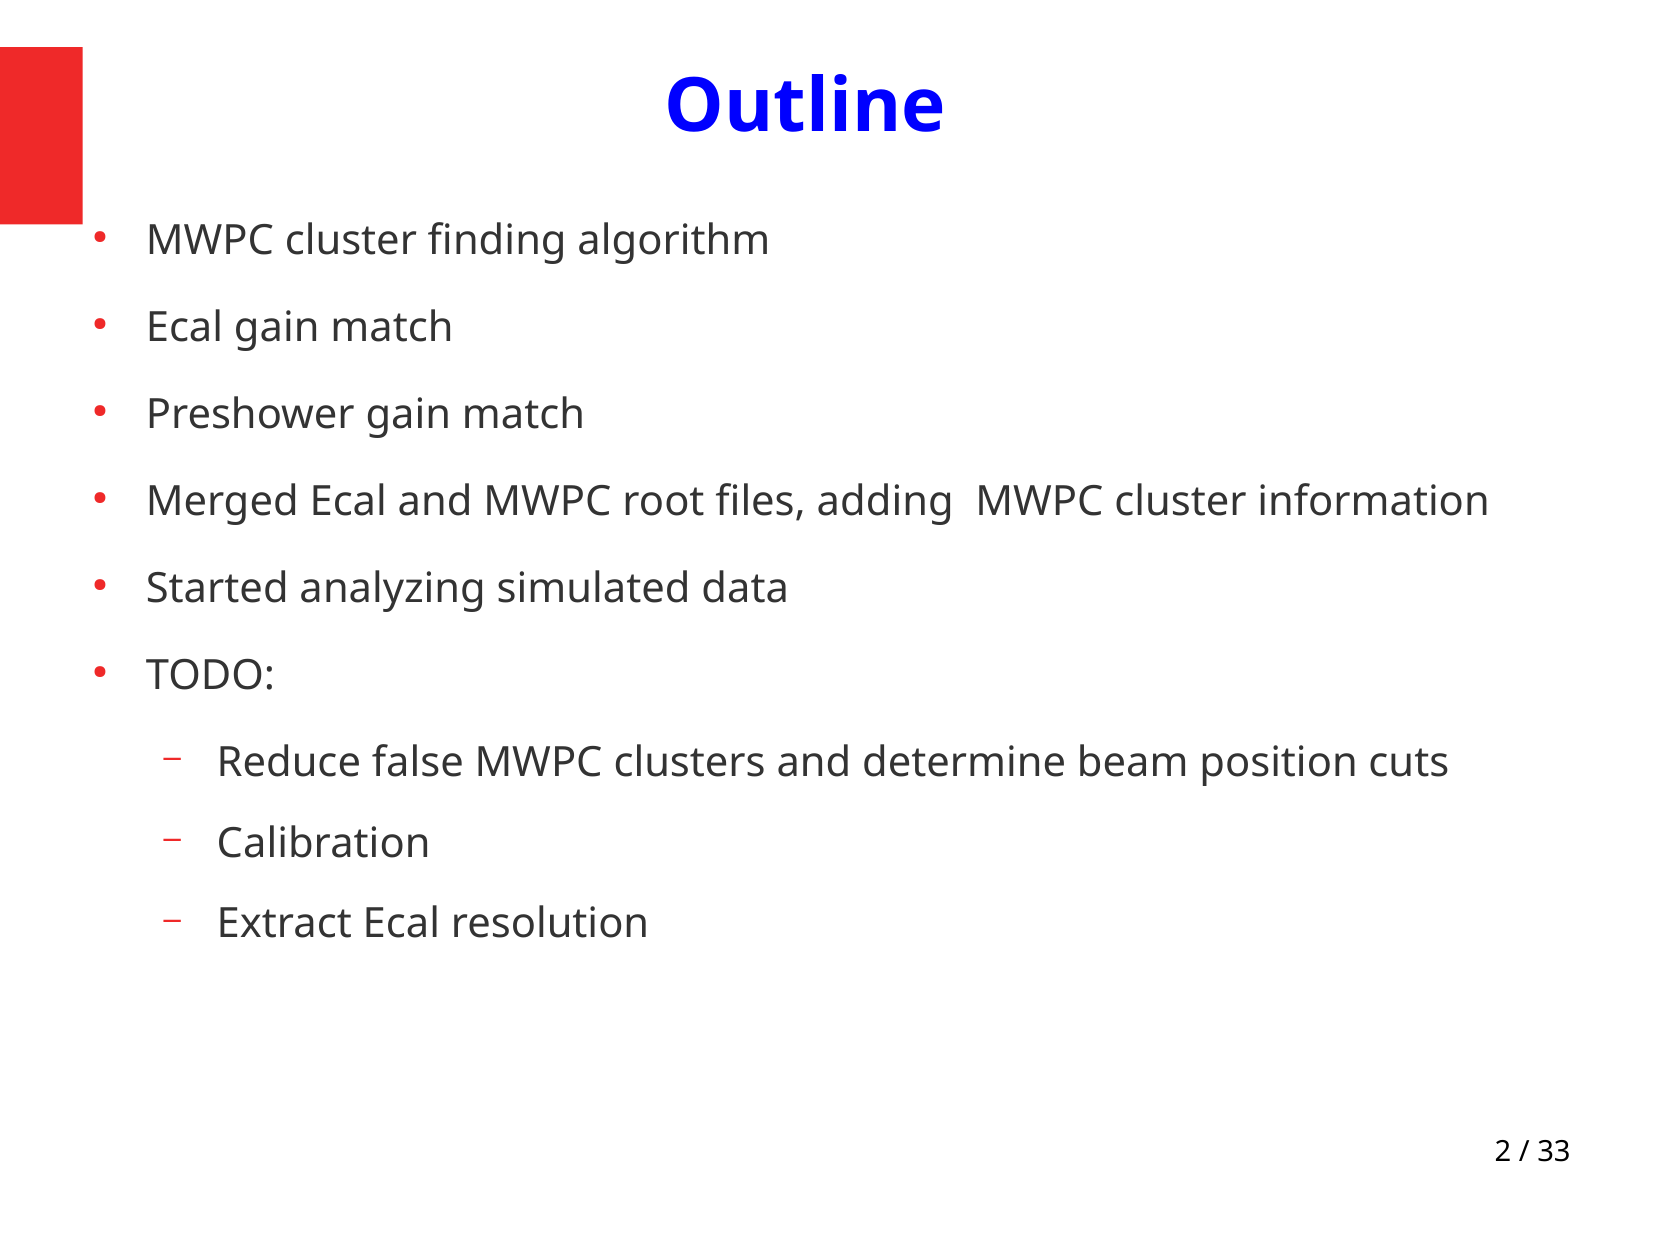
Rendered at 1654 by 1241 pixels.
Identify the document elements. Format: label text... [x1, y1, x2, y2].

title Outline [88, 51, 1542, 154]
list MWPC cluster finding algorithm Ecal gain match Preshower gain match Merged Ecal and MWPC root files, adding MWPC cluster information Started analyzing simulated data TODO: Reduce false MWPC clusters and determine beam position cuts Calibration Extract Ecal resolution [75, 210, 1576, 1111]
